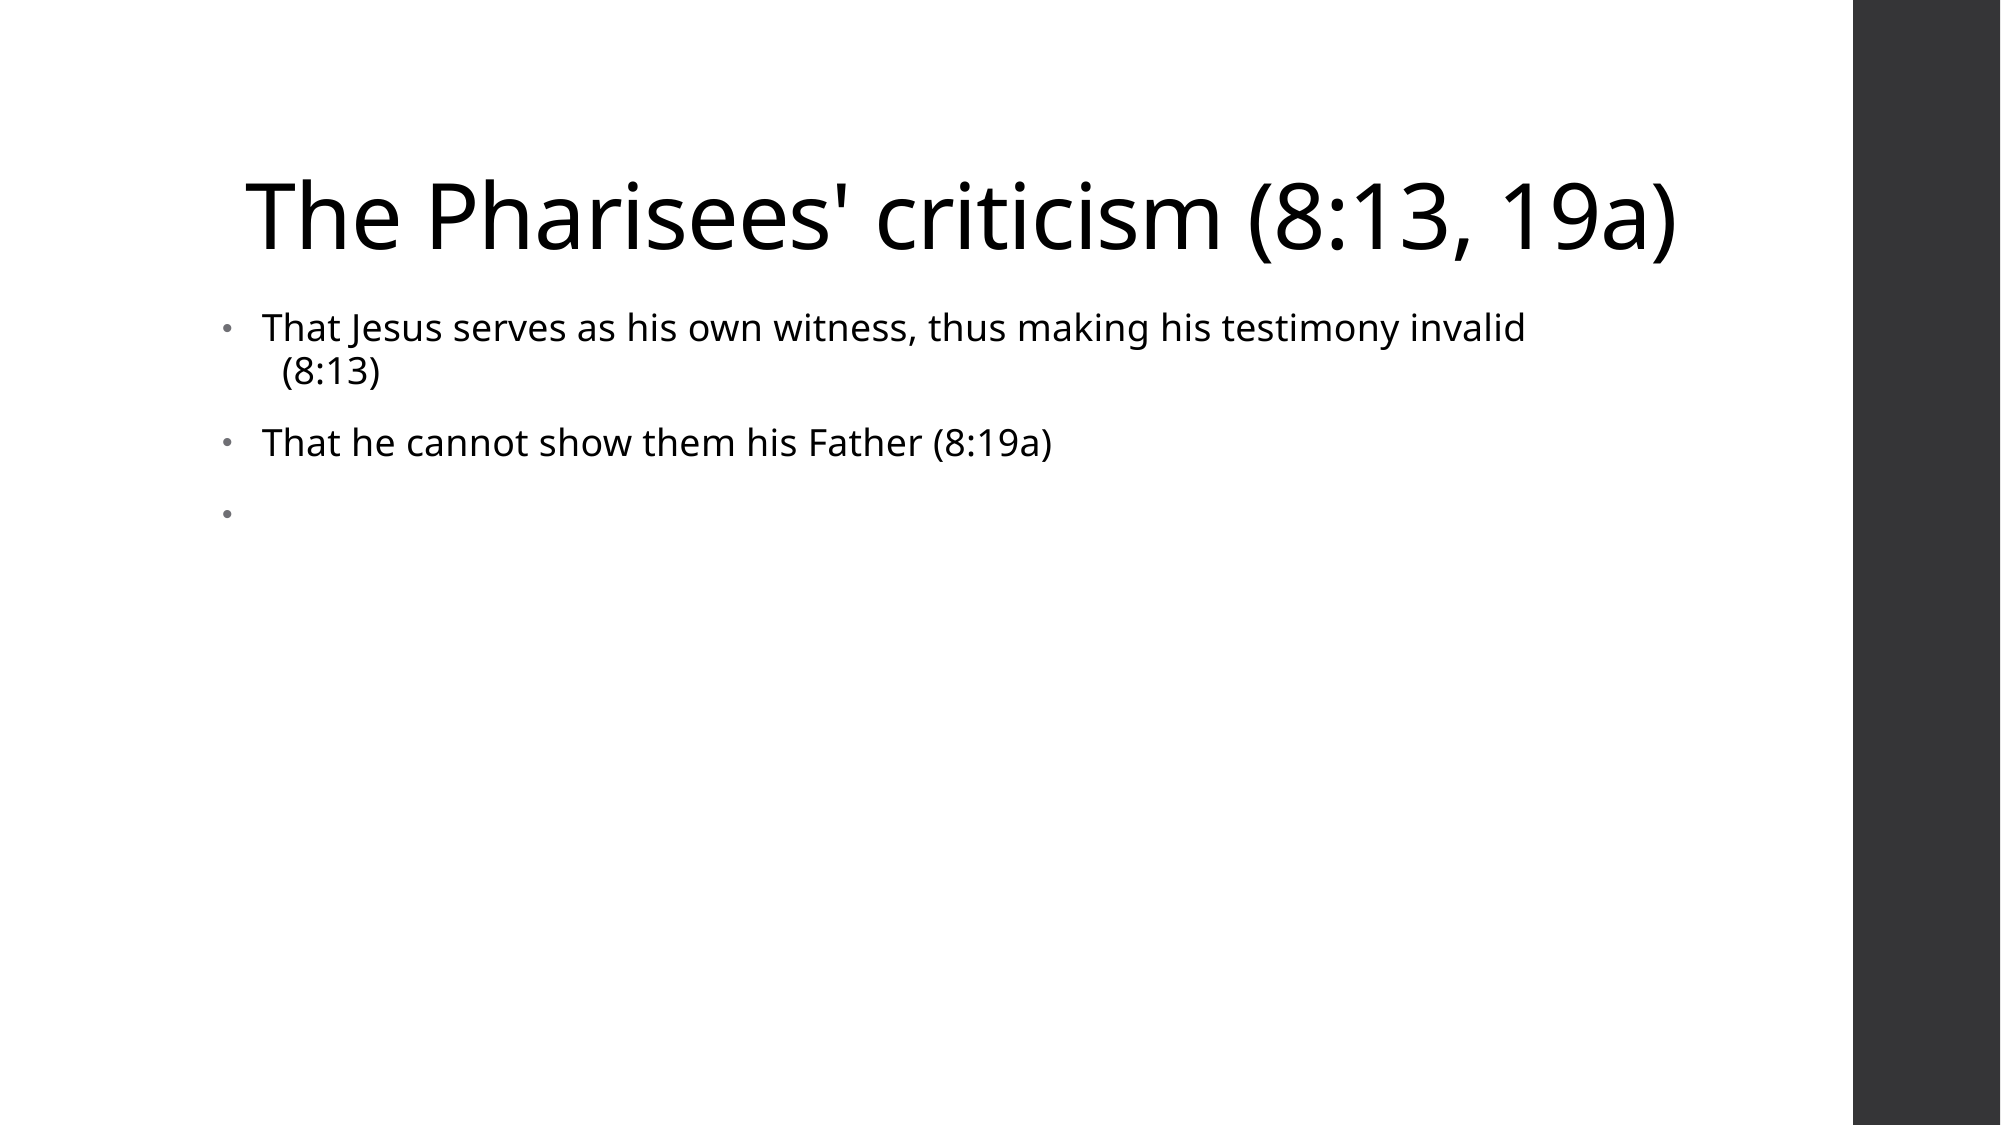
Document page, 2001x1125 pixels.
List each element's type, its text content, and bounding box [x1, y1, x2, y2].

title The Pharisees' criticism (8:13, 19a) [206, 60, 1797, 278]
list That Jesus serves as his own witness, thus making his testimony invalid (8:13) That he cannot show them his Father (8:19a) [206, 299, 1617, 1014]
